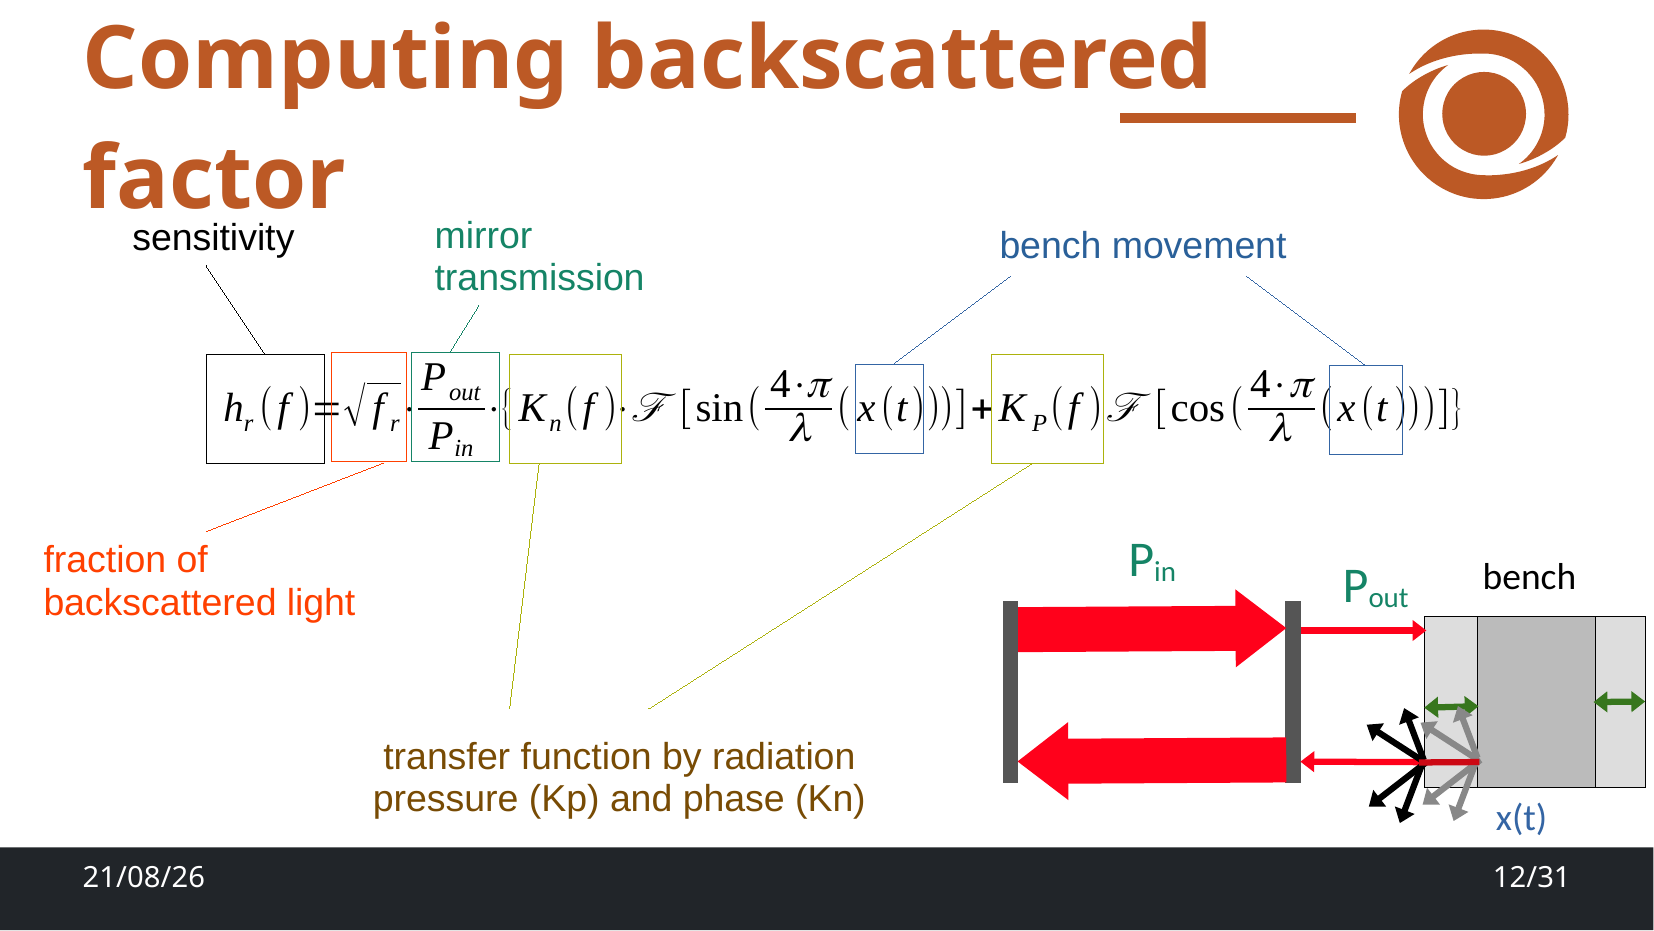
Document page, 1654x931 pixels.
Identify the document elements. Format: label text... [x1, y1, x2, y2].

text_box [1285, 601, 1301, 783]
chart [412, 354, 499, 461]
text_box Pout [1328, 557, 1436, 631]
text_box [1451, 776, 1466, 788]
chart [332, 354, 406, 461]
text_box x(t) [1481, 794, 1592, 853]
text_box [1424, 616, 1646, 788]
text_box mirror transmission [419, 206, 686, 318]
text_box bench [1467, 553, 1624, 617]
text_box bench movement [980, 216, 1306, 328]
text_box [1003, 601, 1018, 783]
text_box Pin [1113, 531, 1201, 605]
title Computing backscattered factor [82, 0, 1241, 238]
text_box [1424, 766, 1466, 788]
chart [992, 355, 1103, 463]
text_box [1424, 734, 1467, 759]
chart [510, 355, 621, 463]
chart [622, 354, 991, 464]
chart [213, 355, 324, 463]
chart [1104, 354, 1476, 464]
text_box [1424, 709, 1470, 750]
text_box sensitivity [117, 208, 325, 266]
text_box transfer function by radiation pressure (Kp) and phase (Kn) [294, 728, 945, 839]
chart [325, 354, 509, 464]
text_box fraction of backscattered light [28, 531, 384, 698]
